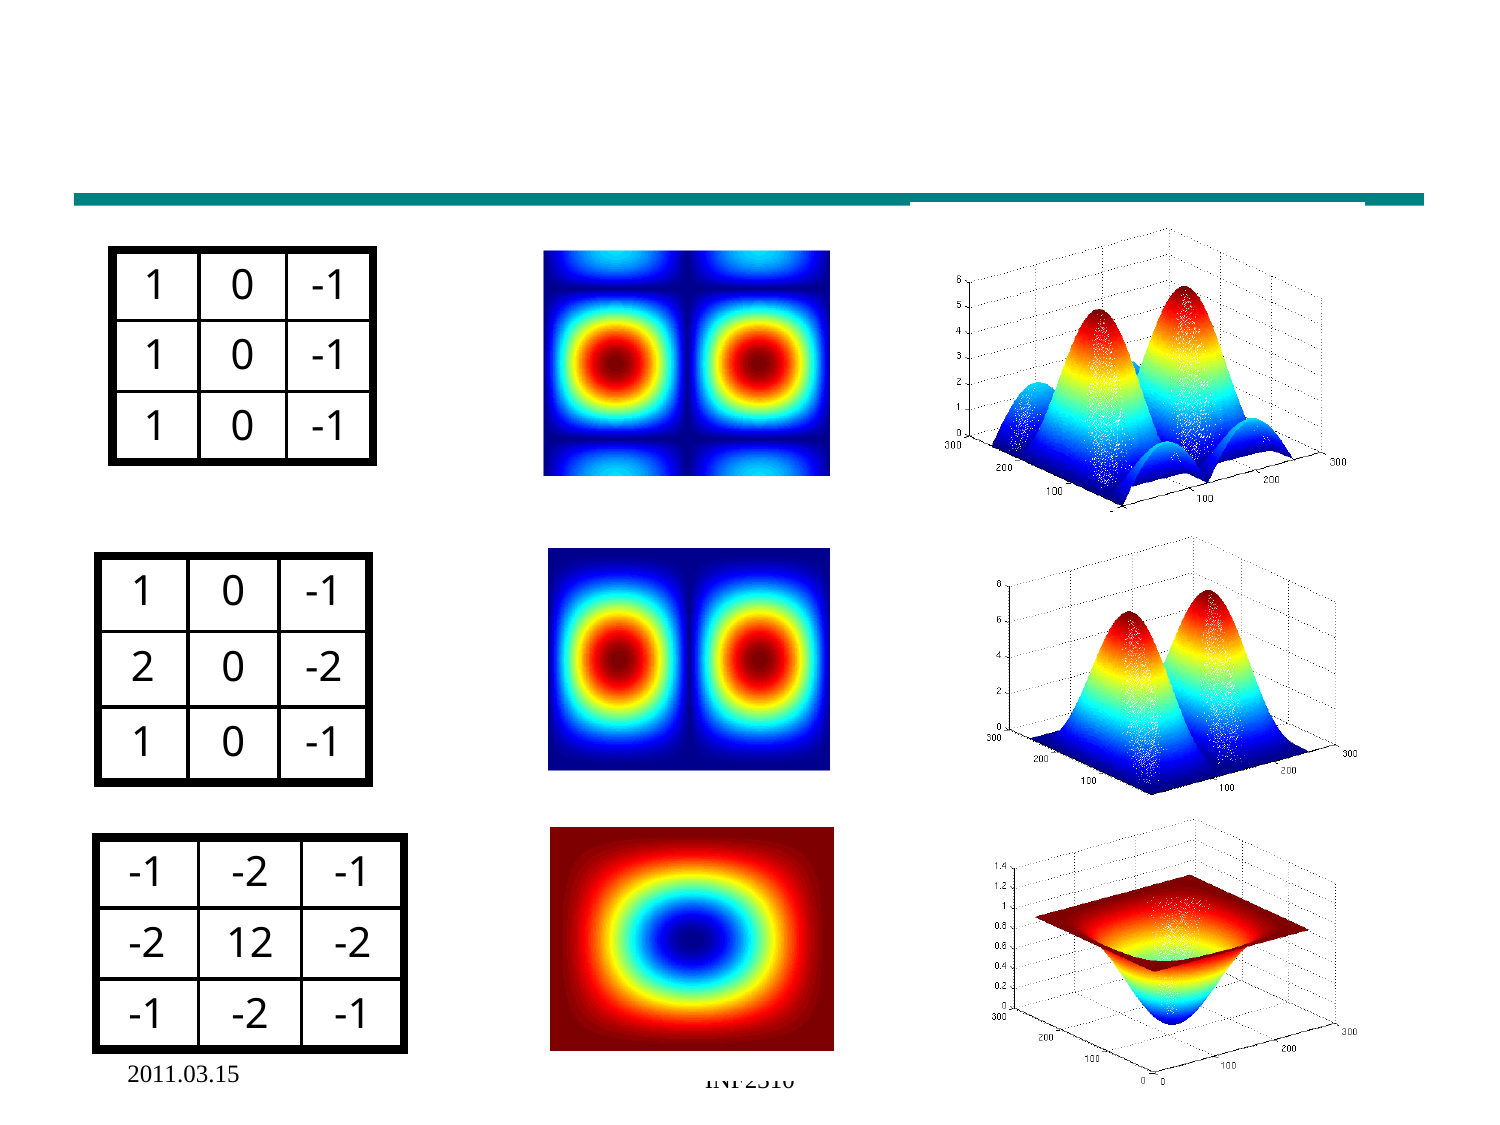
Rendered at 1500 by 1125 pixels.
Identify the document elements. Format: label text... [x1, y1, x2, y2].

table_cell -2 [200, 981, 300, 1045]
table_header -1 [281, 560, 365, 630]
table_cell -1 [288, 322, 369, 390]
table_cell 0 [190, 709, 277, 778]
table_cell -1 [303, 981, 400, 1045]
table_cell 1 [102, 709, 186, 778]
picture [500, 527, 864, 801]
table_cell 1 [117, 322, 197, 390]
picture [910, 202, 1375, 1106]
table_cell -1 [288, 393, 369, 458]
table_header 1 [102, 560, 186, 630]
table_cell 0 [201, 322, 285, 390]
table_cell -2 [281, 633, 365, 705]
table_cell 1 [117, 393, 197, 458]
table_cell -1 [281, 709, 365, 778]
table_header 1 [117, 254, 197, 319]
table_cell 0 [190, 633, 277, 705]
table_header -1 [100, 842, 197, 906]
table_header -1 [303, 842, 400, 906]
table_cell -1 [100, 981, 197, 1045]
picture [495, 229, 865, 506]
picture [502, 806, 868, 1081]
table_cell 0 [201, 393, 285, 458]
table_cell -2 [100, 910, 197, 977]
table_header -2 [200, 842, 300, 906]
table_cell 2 [102, 633, 186, 705]
table_cell -2 [303, 910, 400, 977]
table_cell 12 [200, 910, 300, 977]
table_header 0 [201, 254, 285, 319]
table_header -1 [288, 254, 369, 319]
table_header 0 [190, 560, 277, 630]
